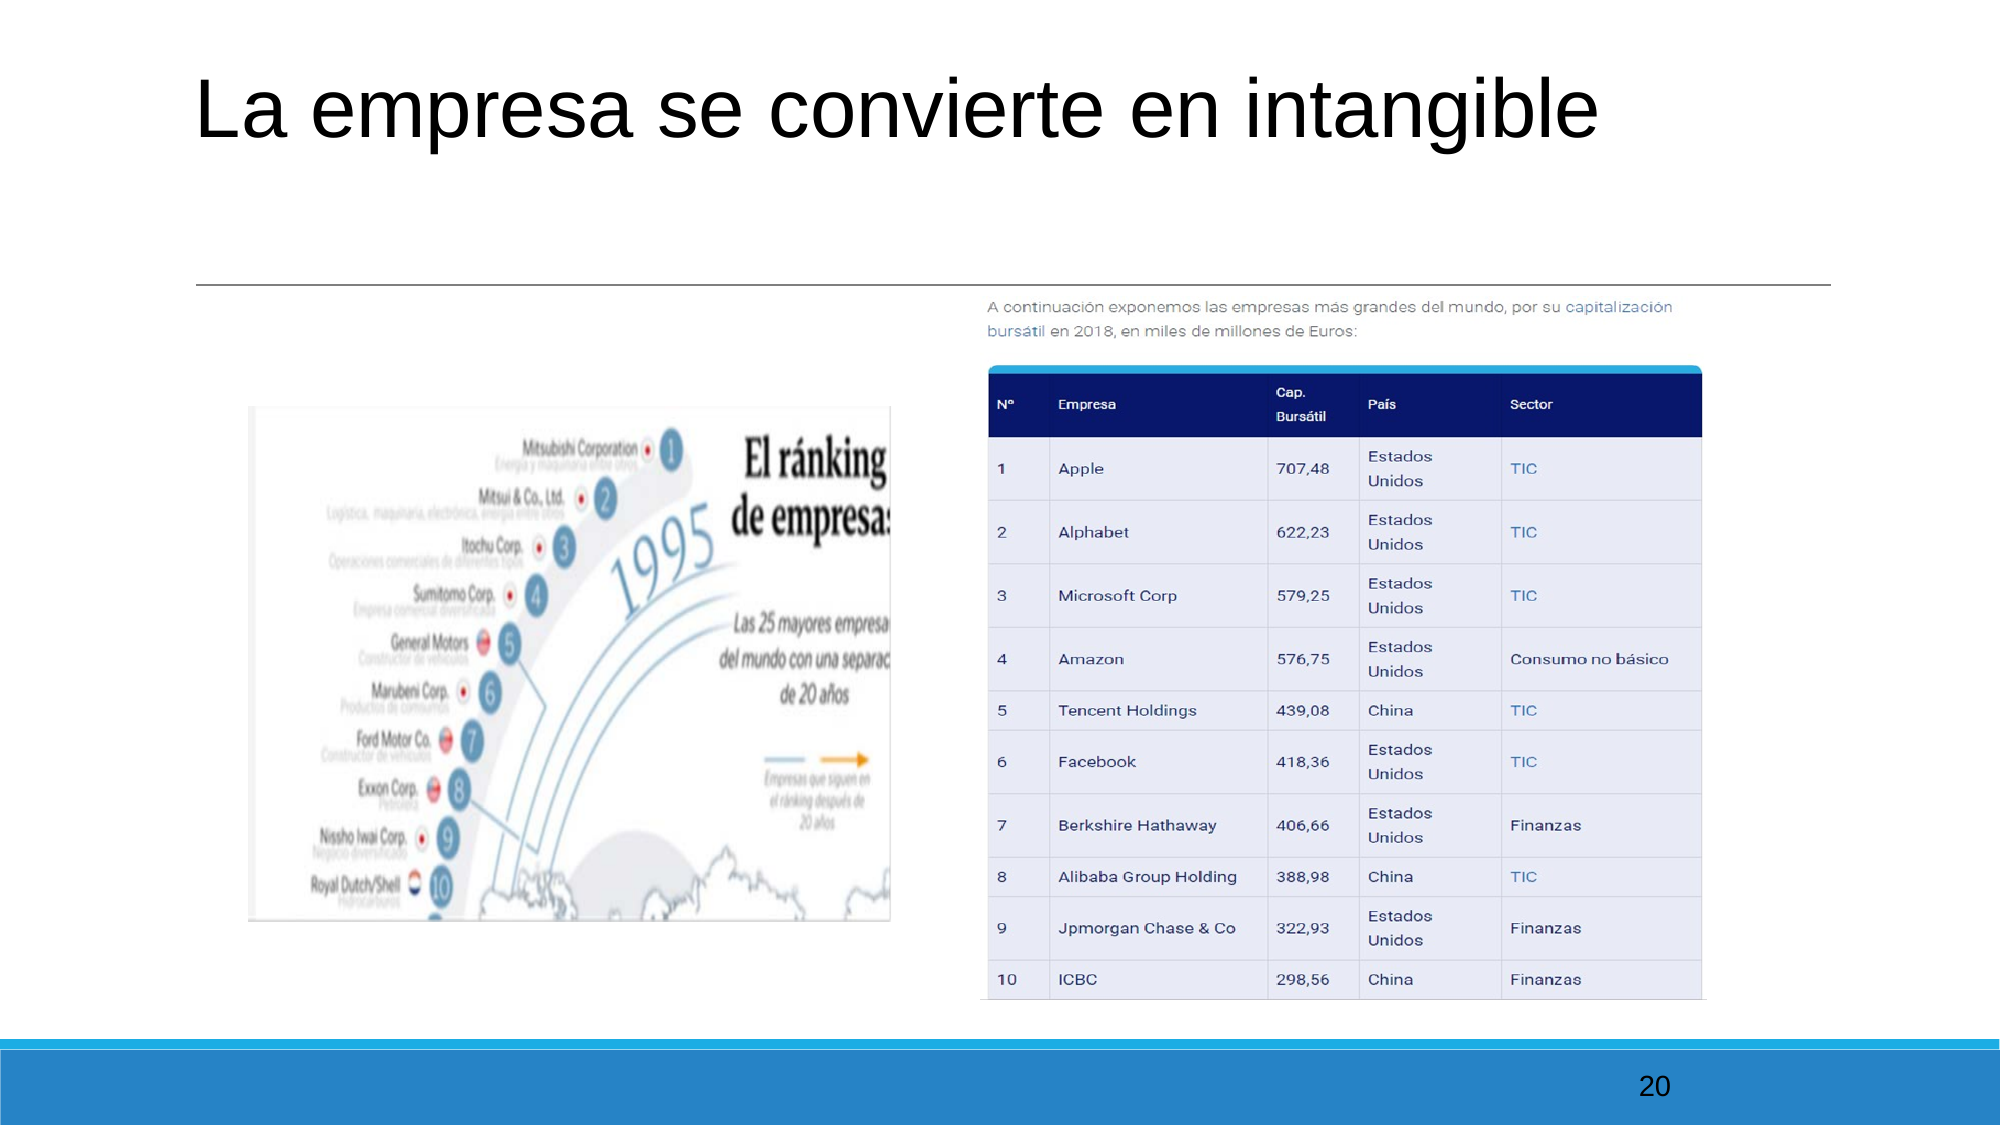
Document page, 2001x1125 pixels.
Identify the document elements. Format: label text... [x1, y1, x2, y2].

picture [248, 406, 892, 922]
picture [980, 296, 1707, 1000]
slide_number <número> [1624, 1059, 1840, 1120]
title La empresa se convierte en intangible [180, 47, 1830, 269]
